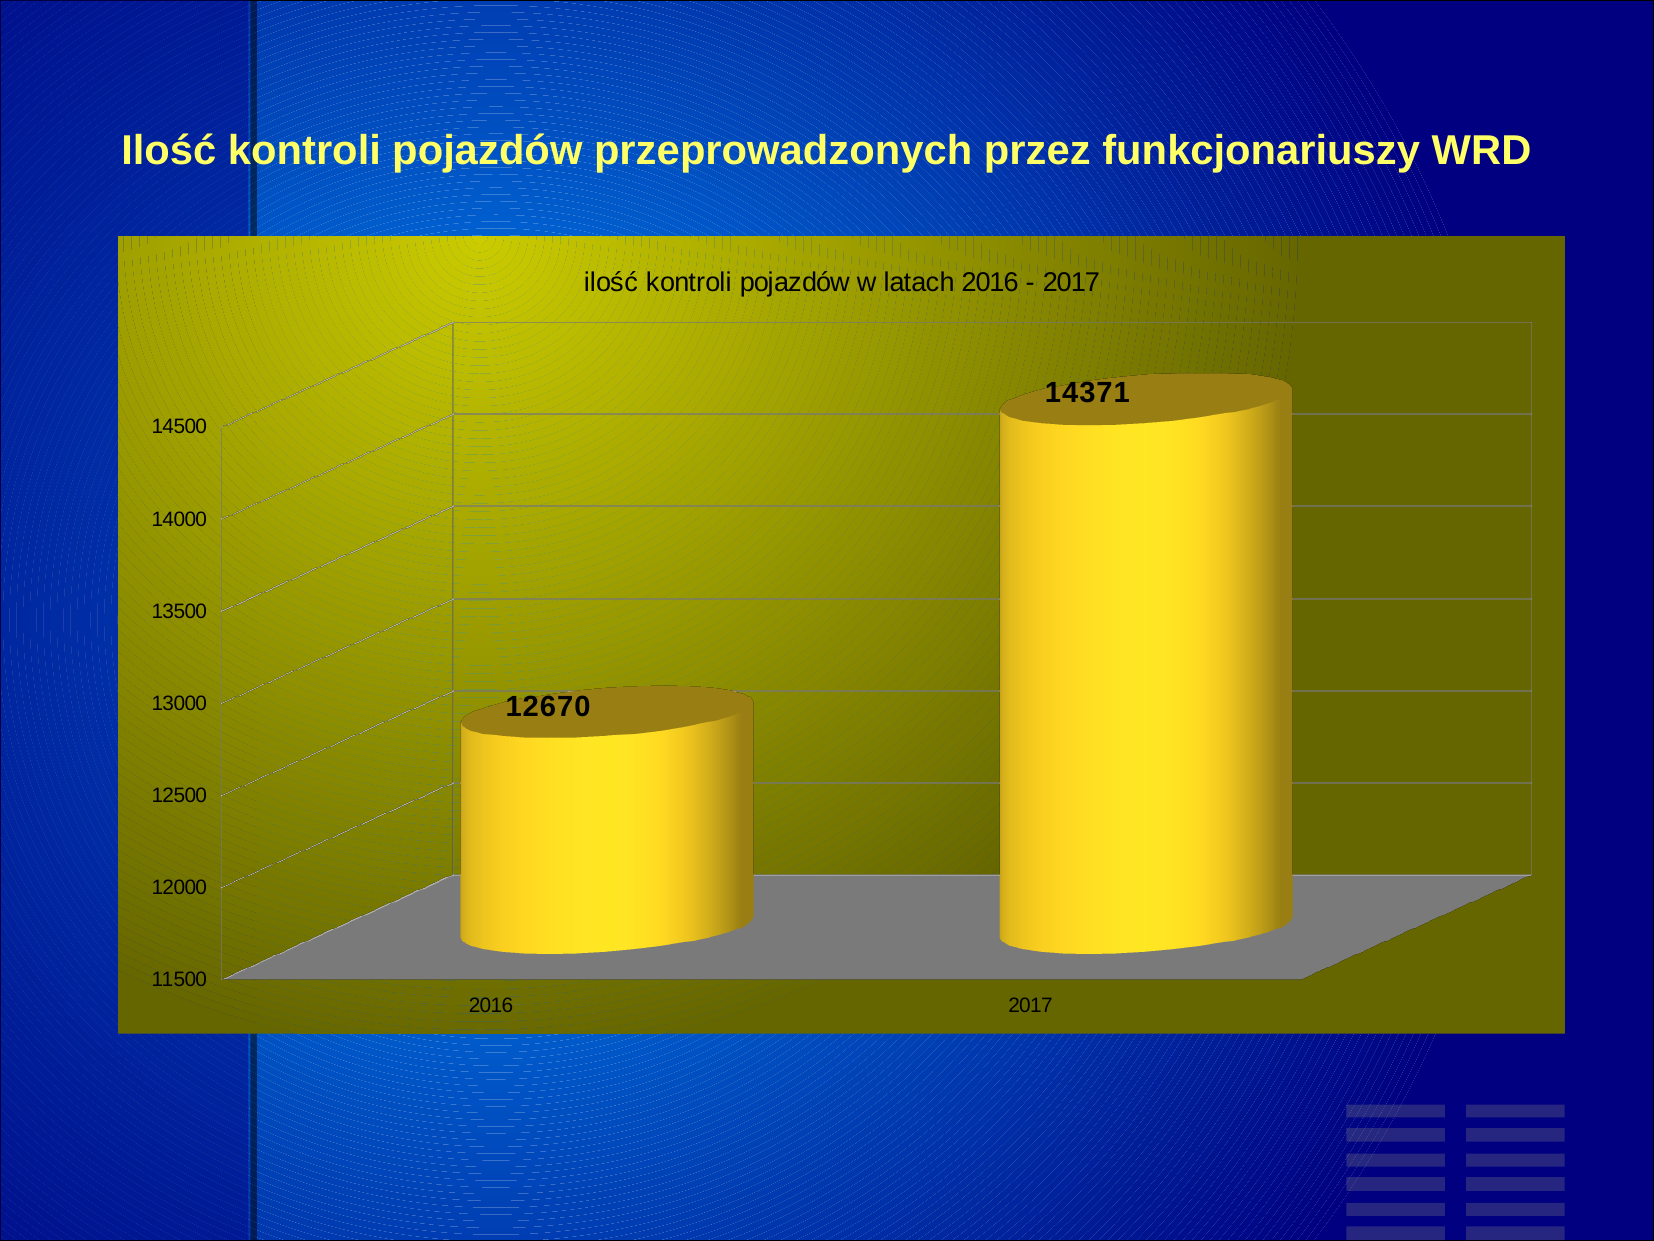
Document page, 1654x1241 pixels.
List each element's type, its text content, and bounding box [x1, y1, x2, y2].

chart [118, 236, 1565, 1034]
title Ilość kontroli pojazdów przeprowadzonych przez funkcjonariuszy WRD [82, 47, 1571, 253]
